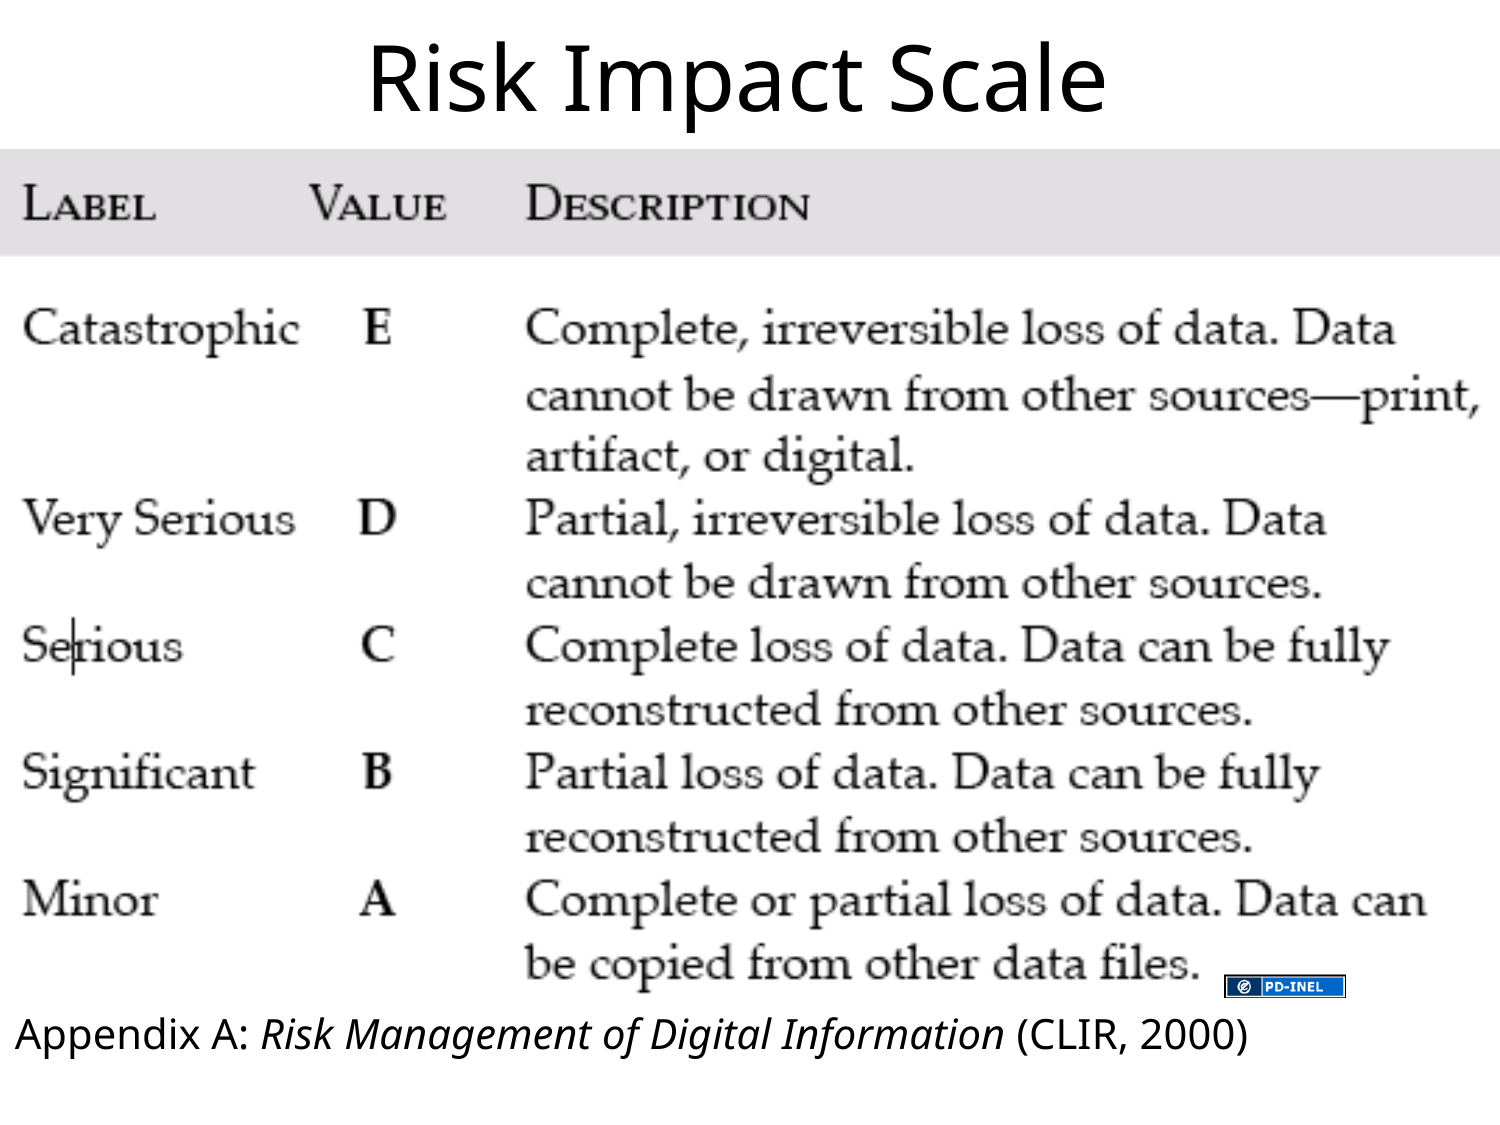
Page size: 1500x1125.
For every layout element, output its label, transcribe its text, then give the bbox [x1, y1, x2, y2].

text_box Appendix A: Risk Management of Digital Information (CLIR, 2000) [0, 1013, 1500, 1066]
text_box Risk Impact Scale [99, 0, 1375, 149]
picture [0, 149, 1500, 1013]
